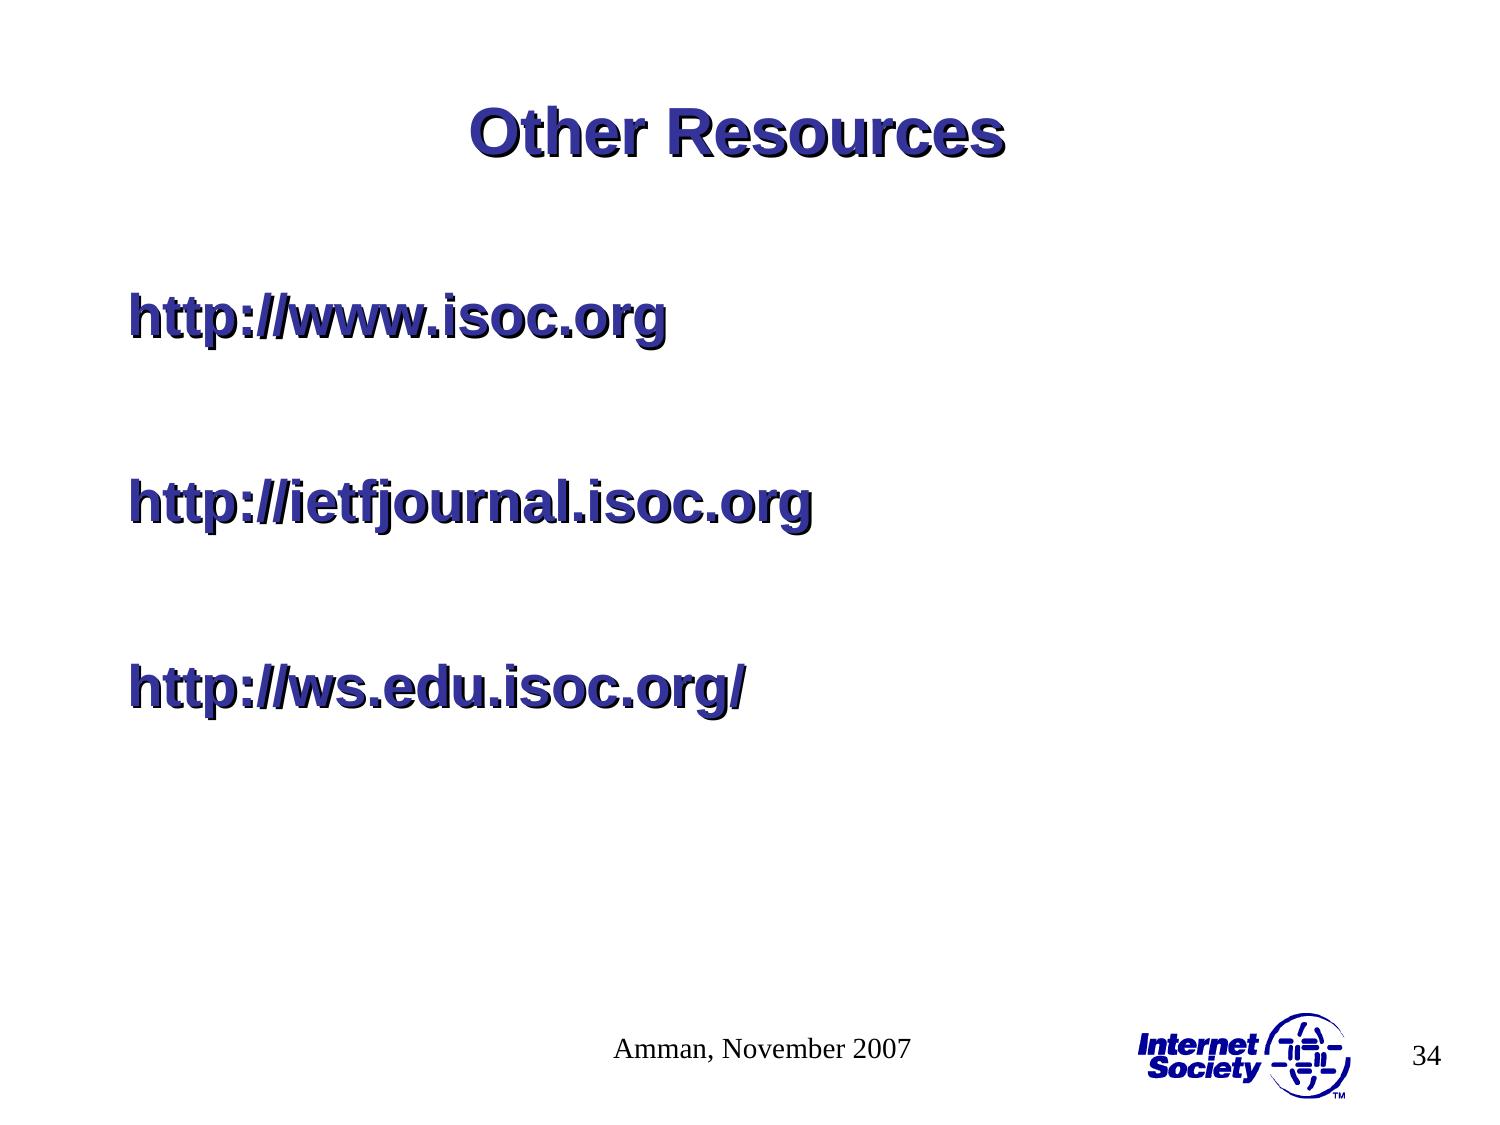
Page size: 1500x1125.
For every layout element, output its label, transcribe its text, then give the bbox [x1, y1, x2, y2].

picture [1137, 1012, 1351, 1099]
list http://www.isoc.org http://ietfjournal.isoc.org http://ws.edu.isoc.org/ [112, 262, 1388, 1001]
title Other Resources [99, 37, 1375, 225]
